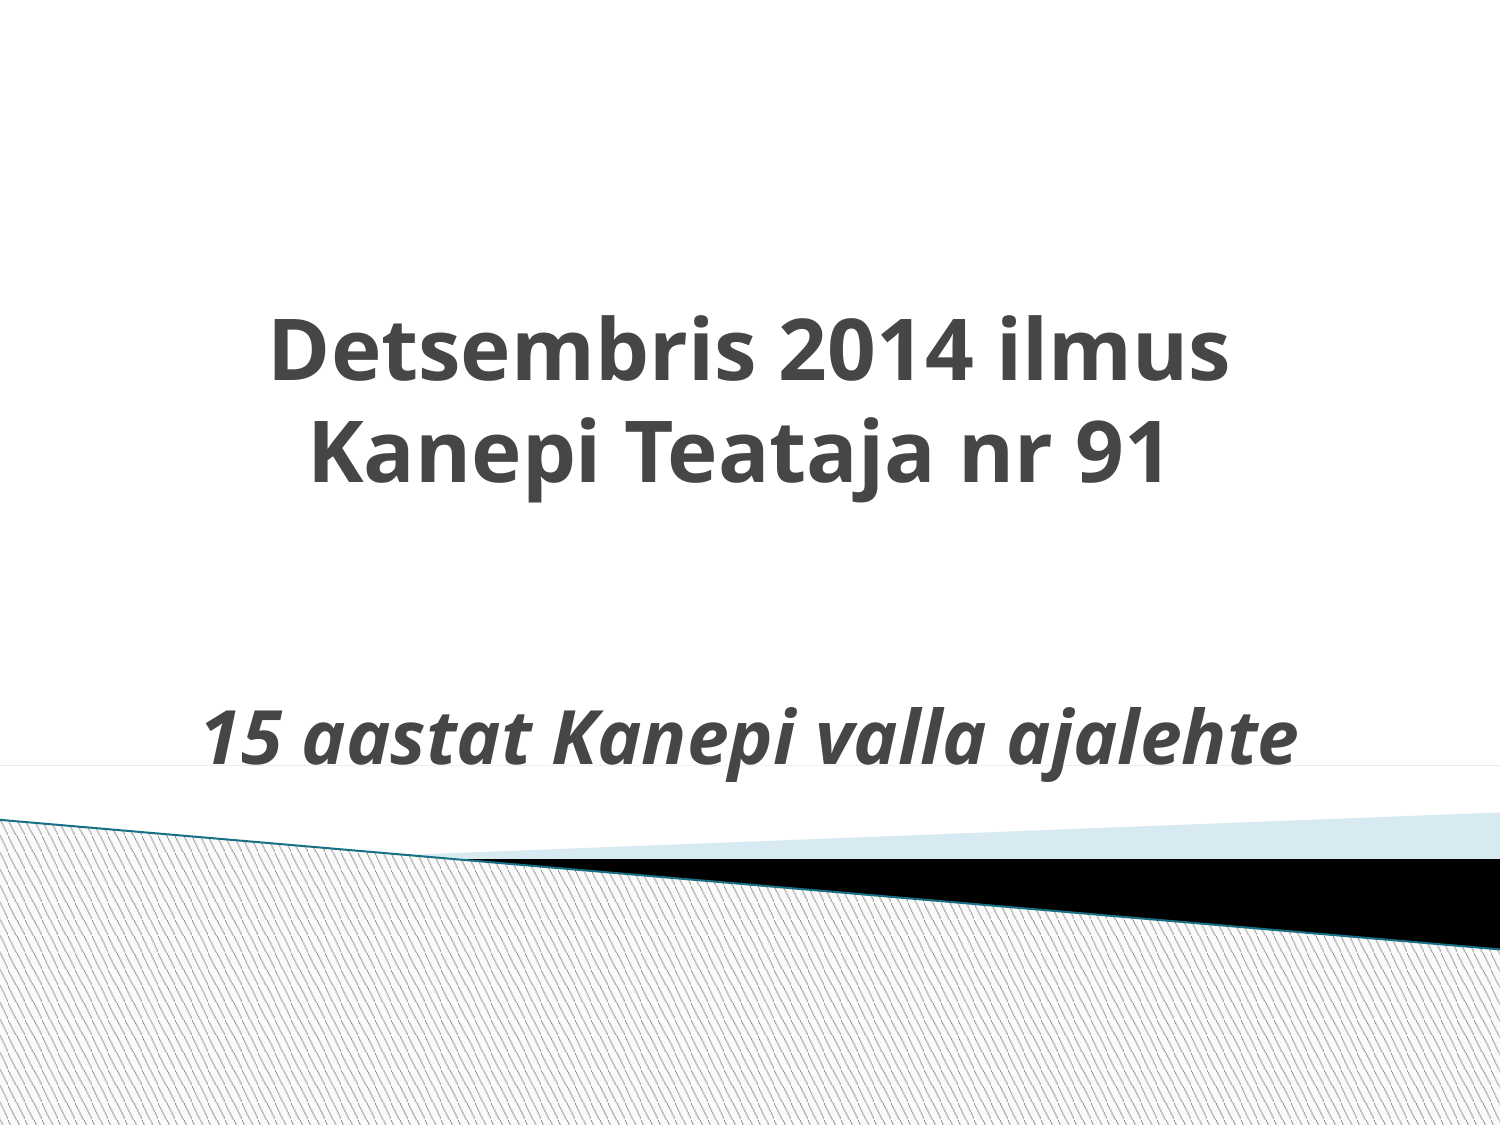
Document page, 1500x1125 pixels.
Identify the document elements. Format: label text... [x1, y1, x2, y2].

title Detsembris 2014 ilmus Kanepi Teataja nr 91 [112, 287, 1388, 588]
subtitle 15 aastat Kanepi valla ajalehte [112, 592, 1388, 790]
picture [0, 821, 1500, 1125]
